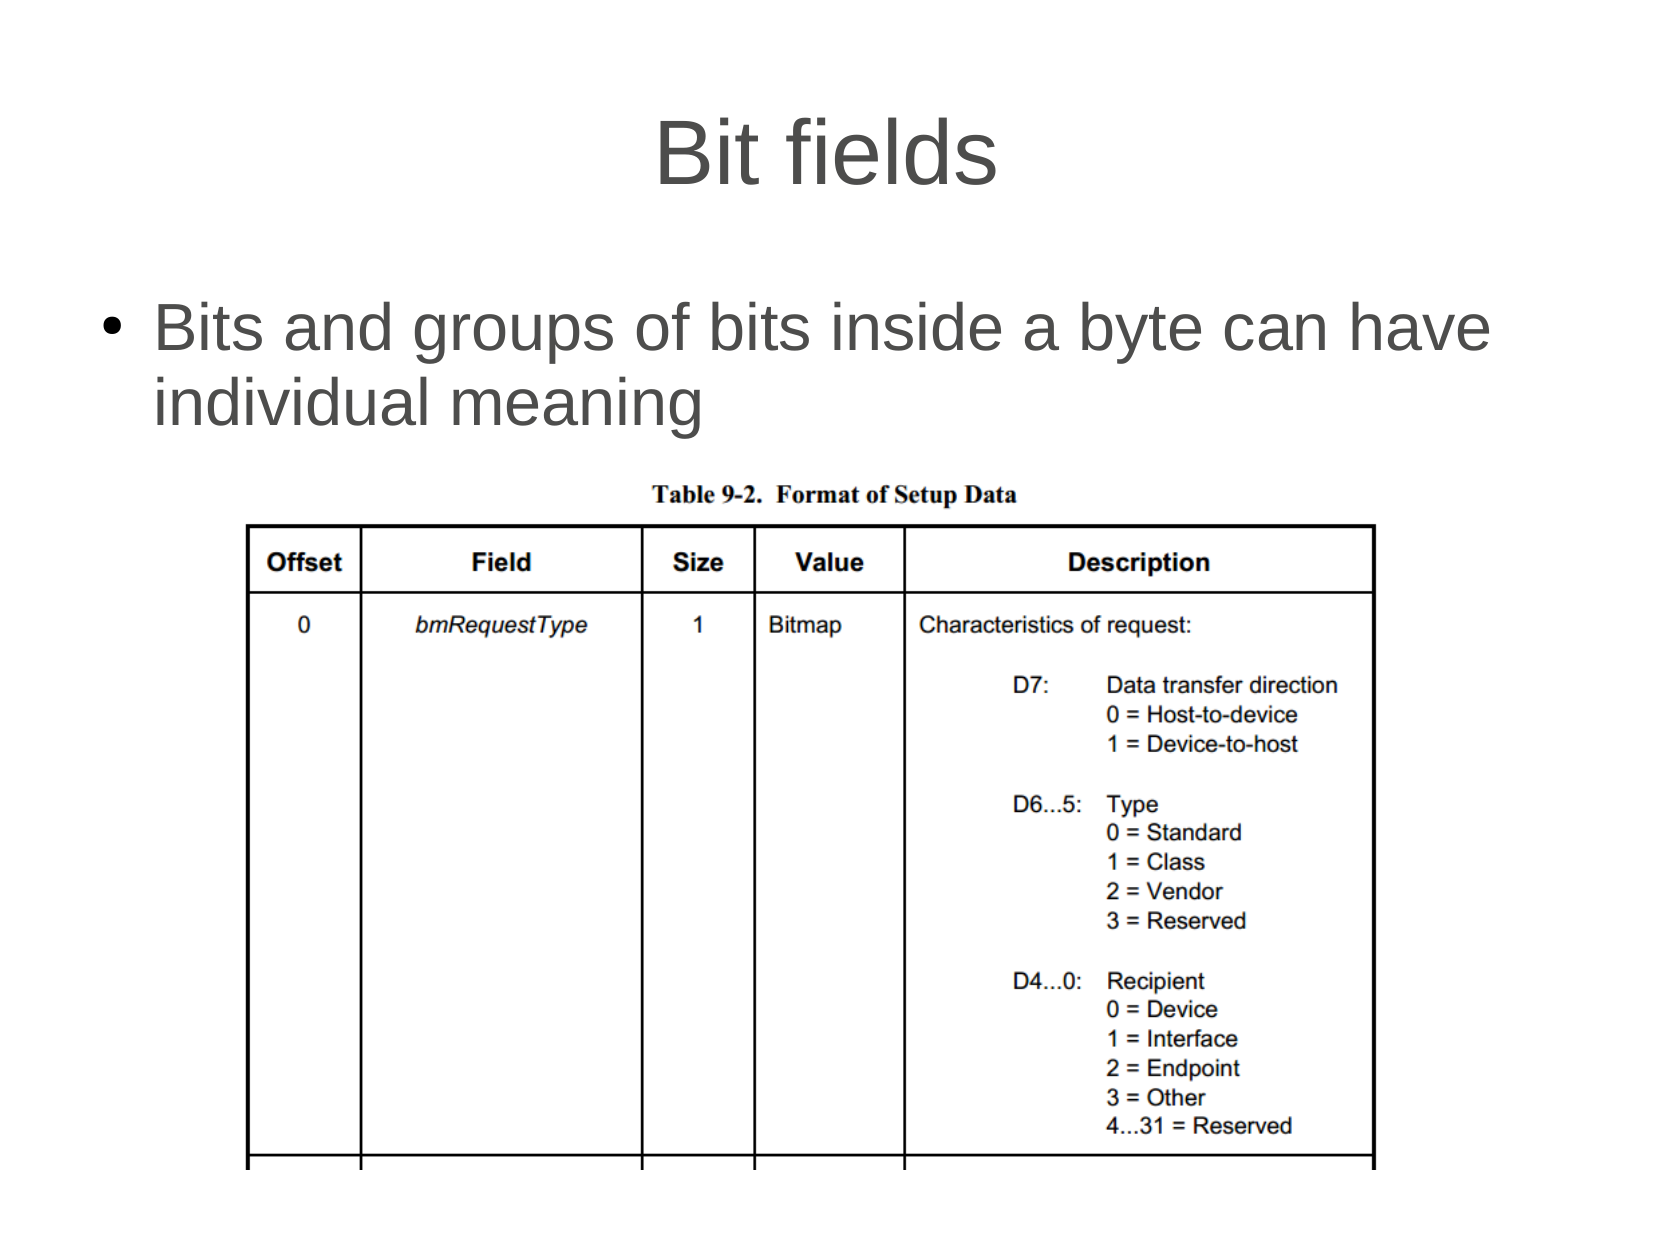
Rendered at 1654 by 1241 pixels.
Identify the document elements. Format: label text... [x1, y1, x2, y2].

list Bits and groups of bits inside a byte can have individual meaning [82, 290, 1571, 466]
title Bit fields [82, 49, 1571, 257]
picture [234, 464, 1419, 1171]
